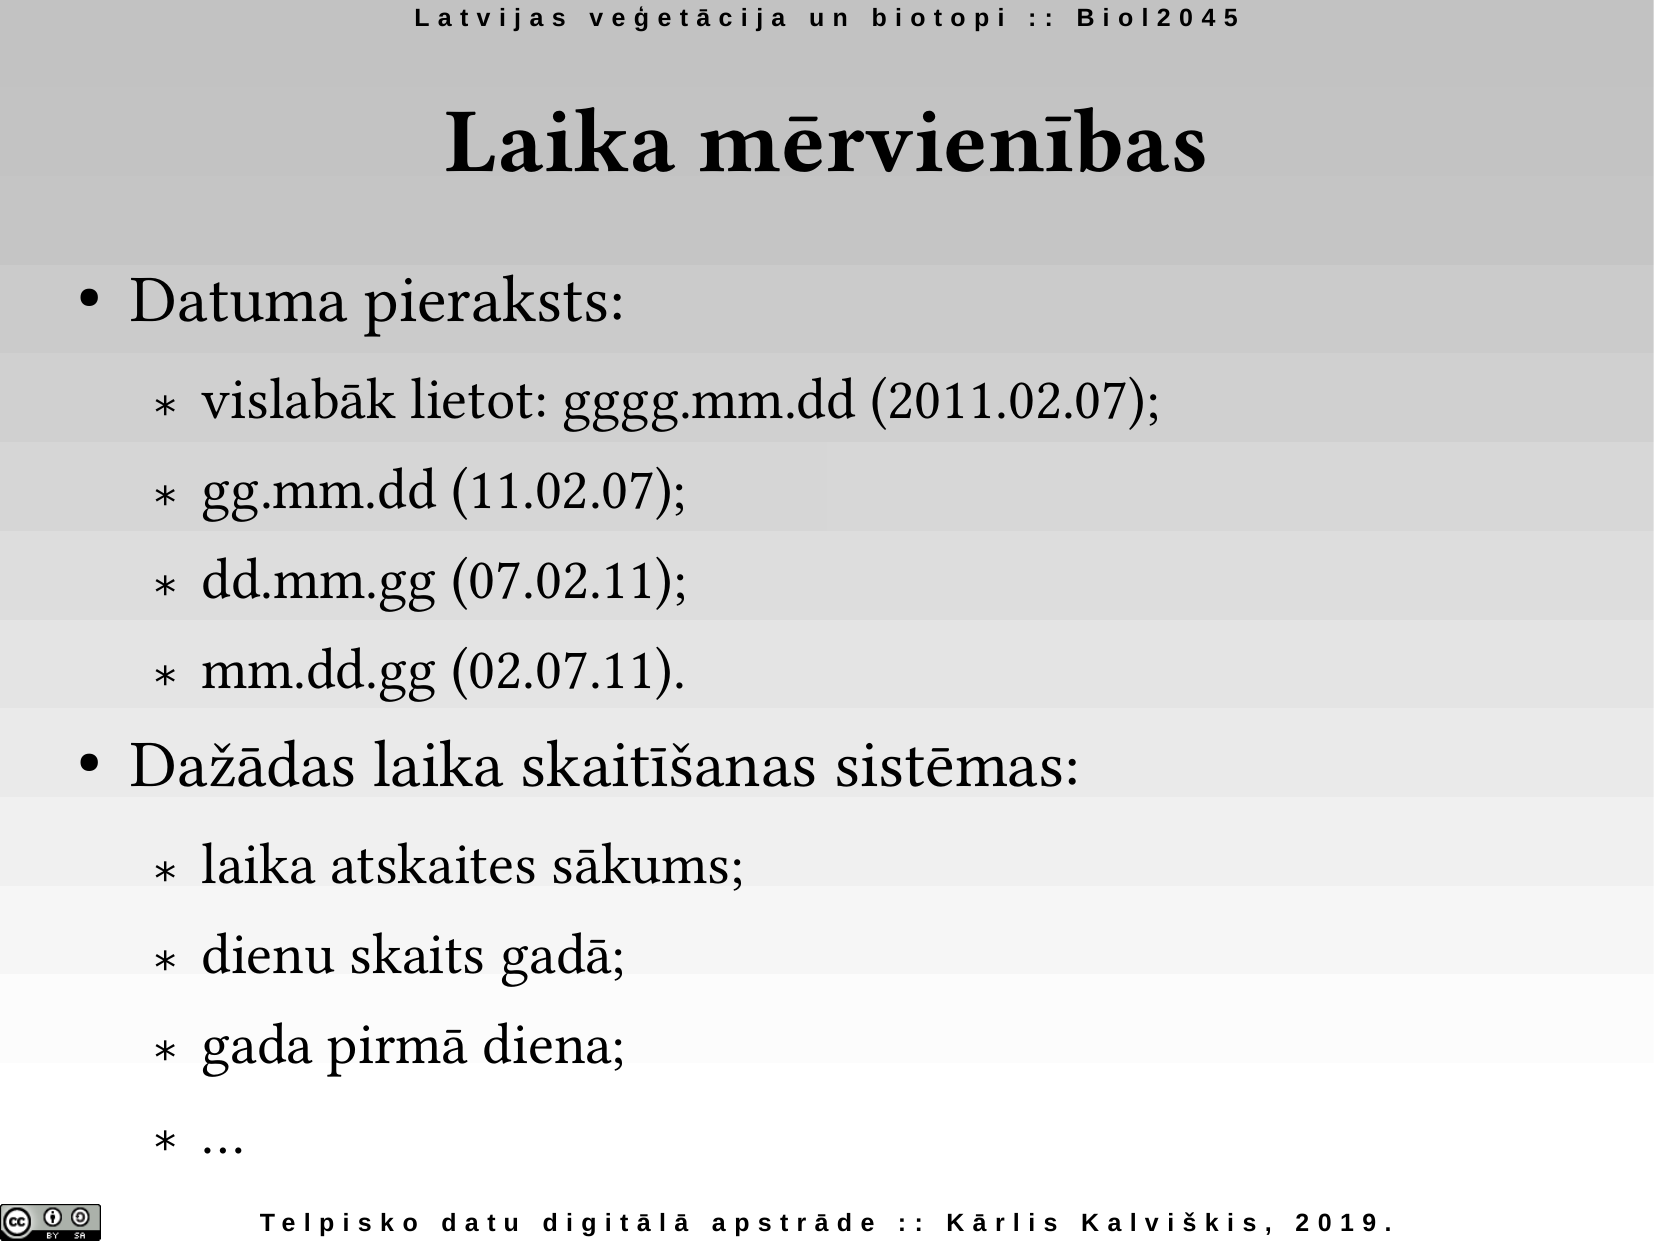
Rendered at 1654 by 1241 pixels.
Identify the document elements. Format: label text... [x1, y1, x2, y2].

list Datuma pieraksts: vislabāk lietot: gggg.mm.dd (2011.02.07); gg.mm.dd (11.02.07); dd.mm.gg (07.02.11); mm.dd.gg (02.07.11). Dažādas laika skaitīšanas sistēmas: laika atskaites sākums; dienu skaits gadā; gada pirmā diena; … [59, 261, 1596, 1175]
picture [0, 0, 1654, 1241]
title Laika mērvienības [59, 37, 1596, 246]
